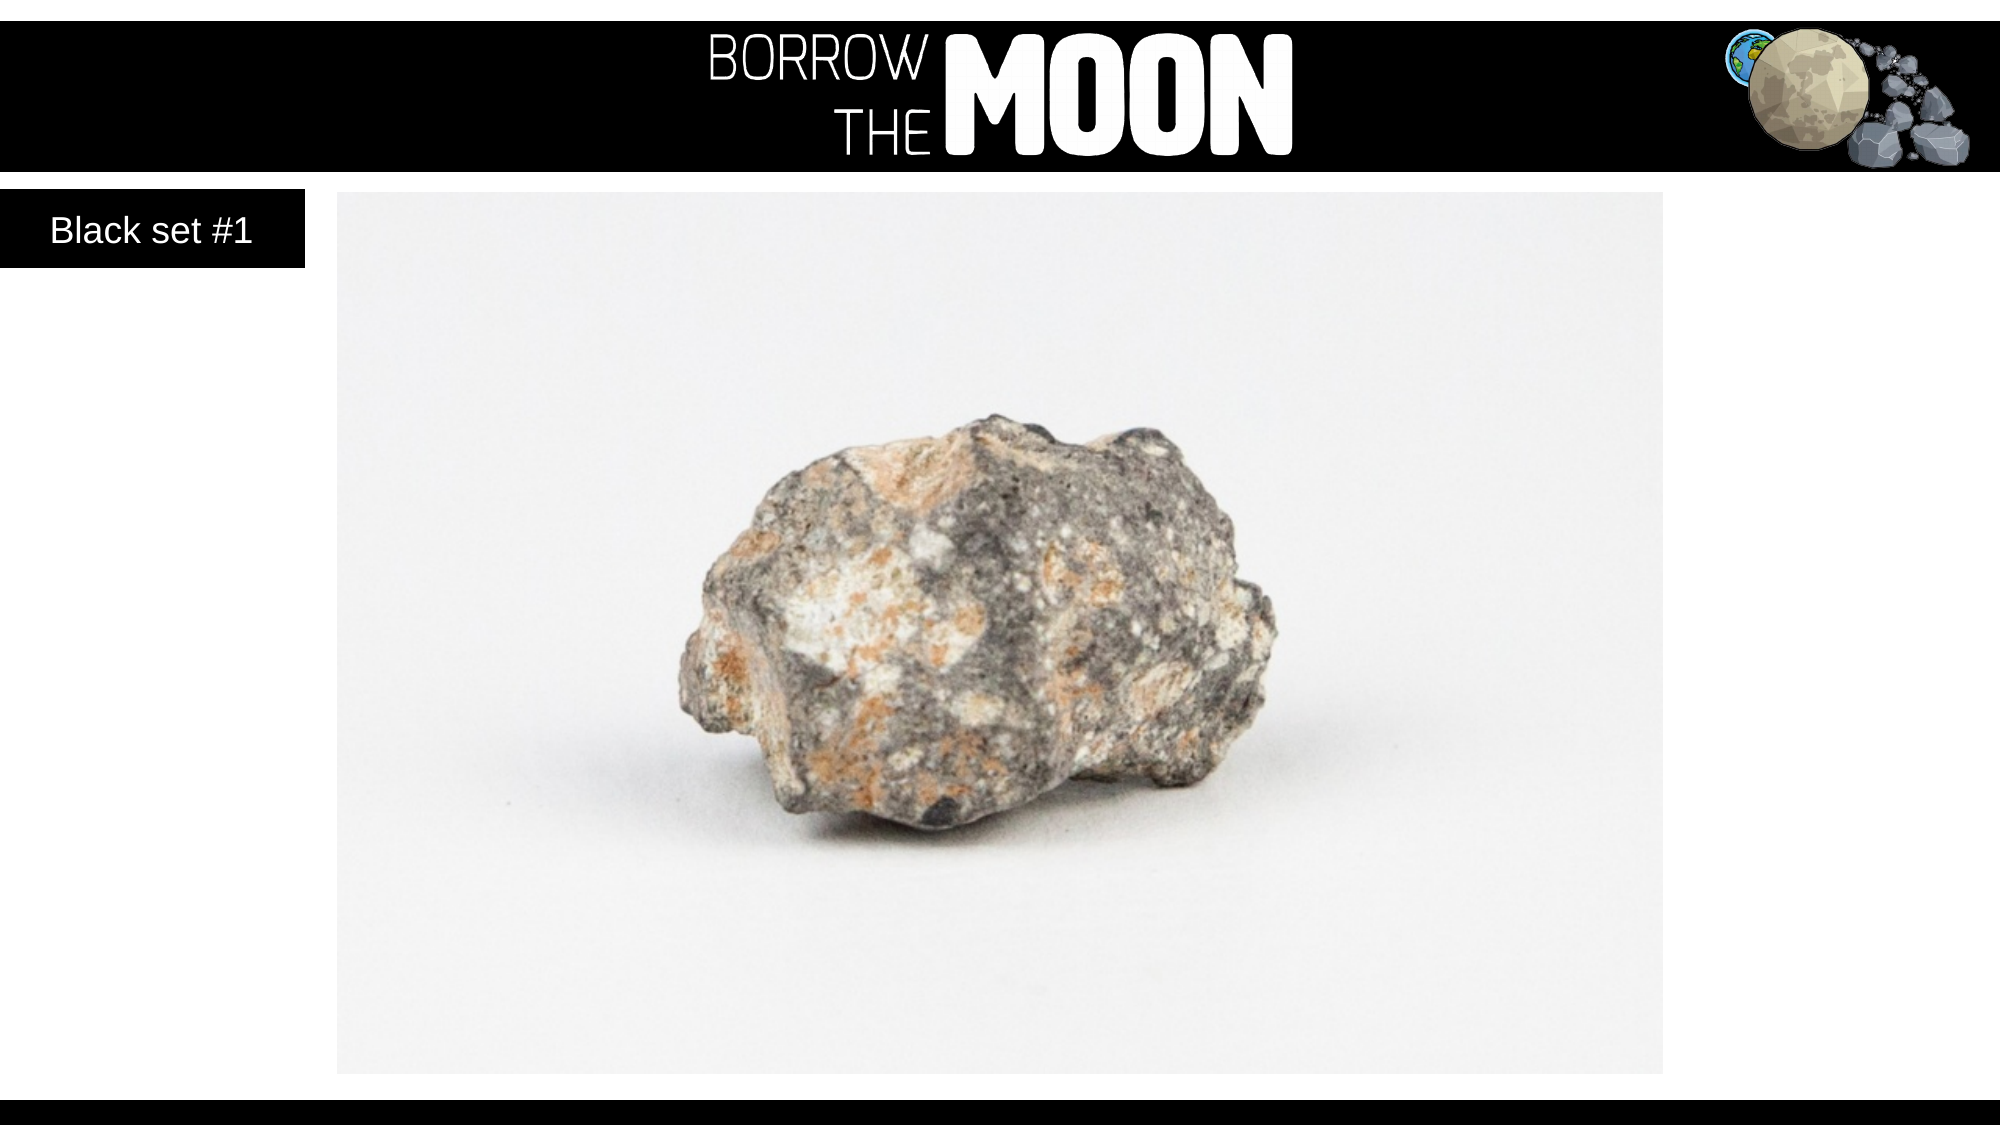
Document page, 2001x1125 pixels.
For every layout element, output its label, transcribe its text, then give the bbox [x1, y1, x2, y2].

picture [337, 192, 1663, 1074]
text_box Black set #1 [0, 189, 305, 268]
